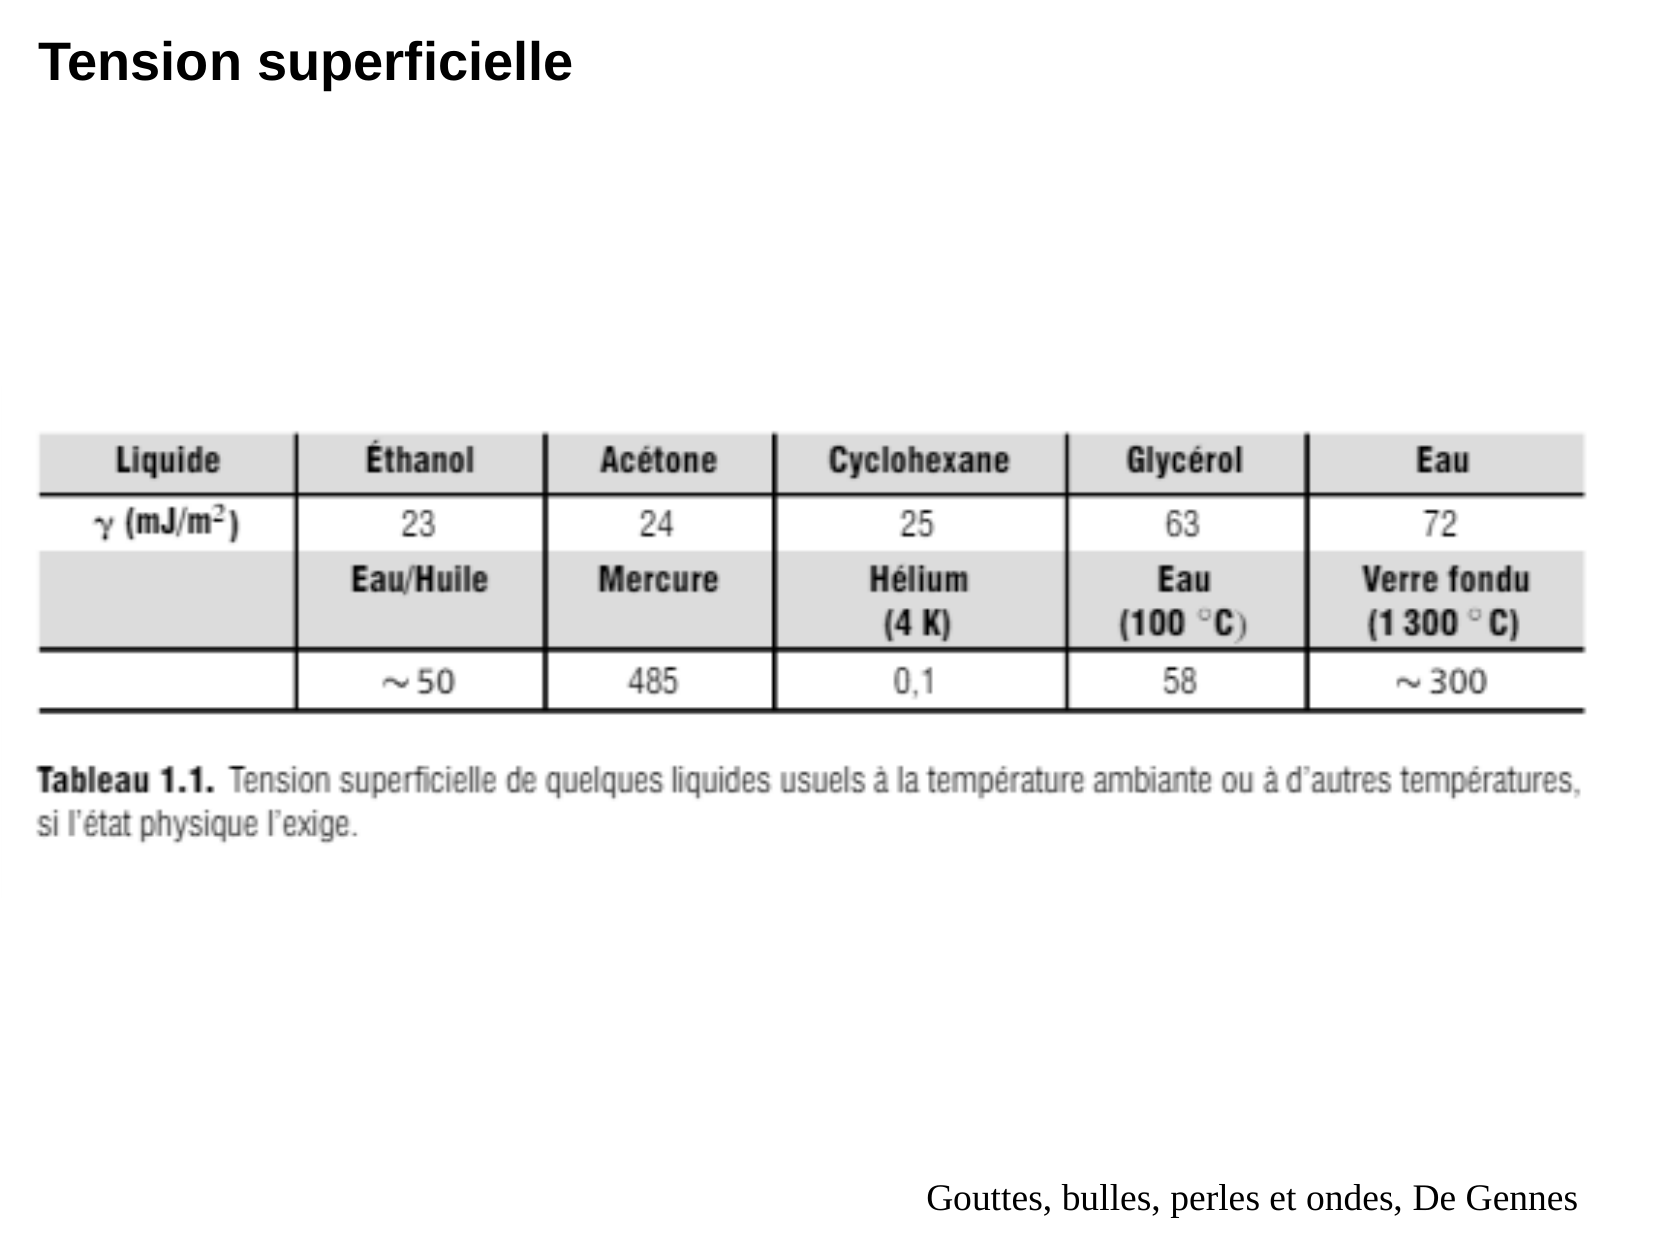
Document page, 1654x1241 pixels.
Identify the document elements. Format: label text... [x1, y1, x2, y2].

picture [0, 386, 1639, 898]
text_box Tension superficielle [23, 23, 650, 101]
text_box Gouttes, bulles, perles et ondes, De Gennes [874, 1169, 1654, 1227]
